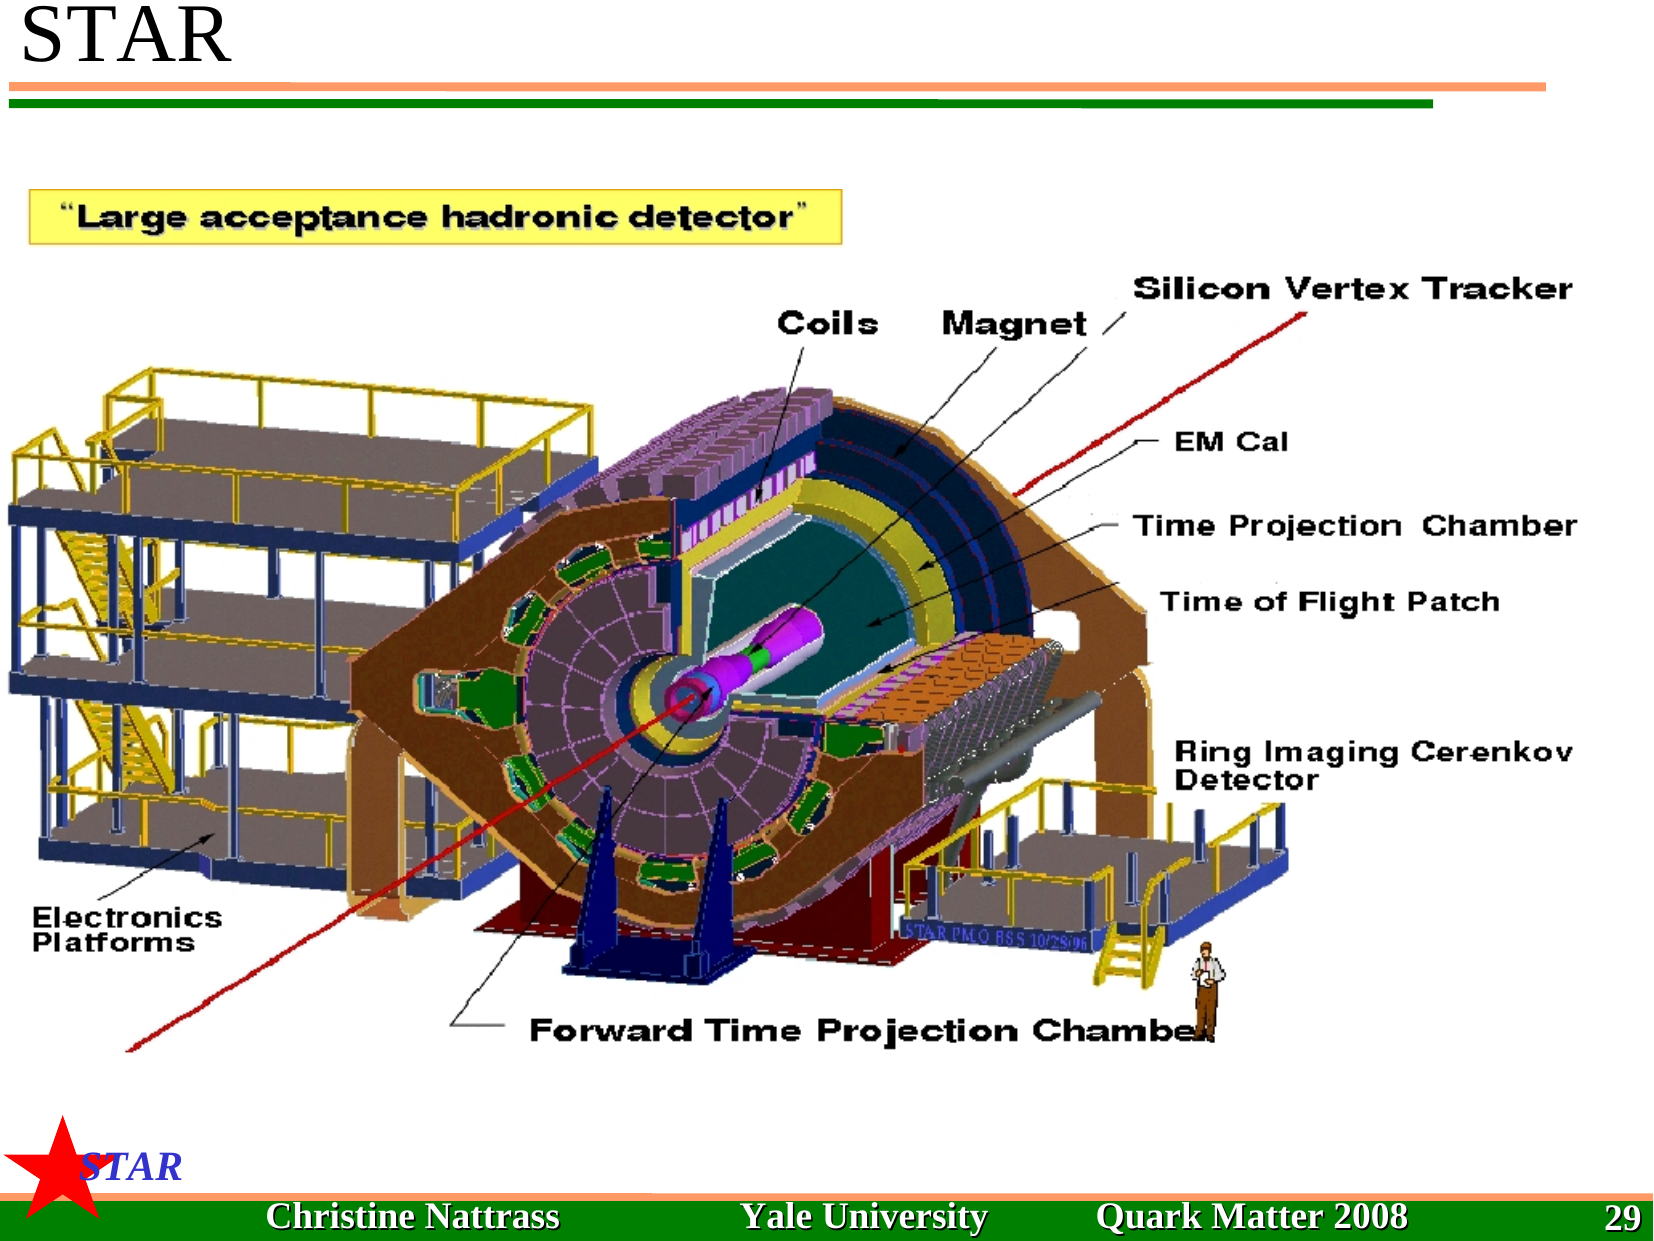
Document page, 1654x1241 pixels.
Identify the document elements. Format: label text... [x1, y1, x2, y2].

text_box STAR [19, 0, 1636, 109]
picture [2, 189, 1653, 1059]
